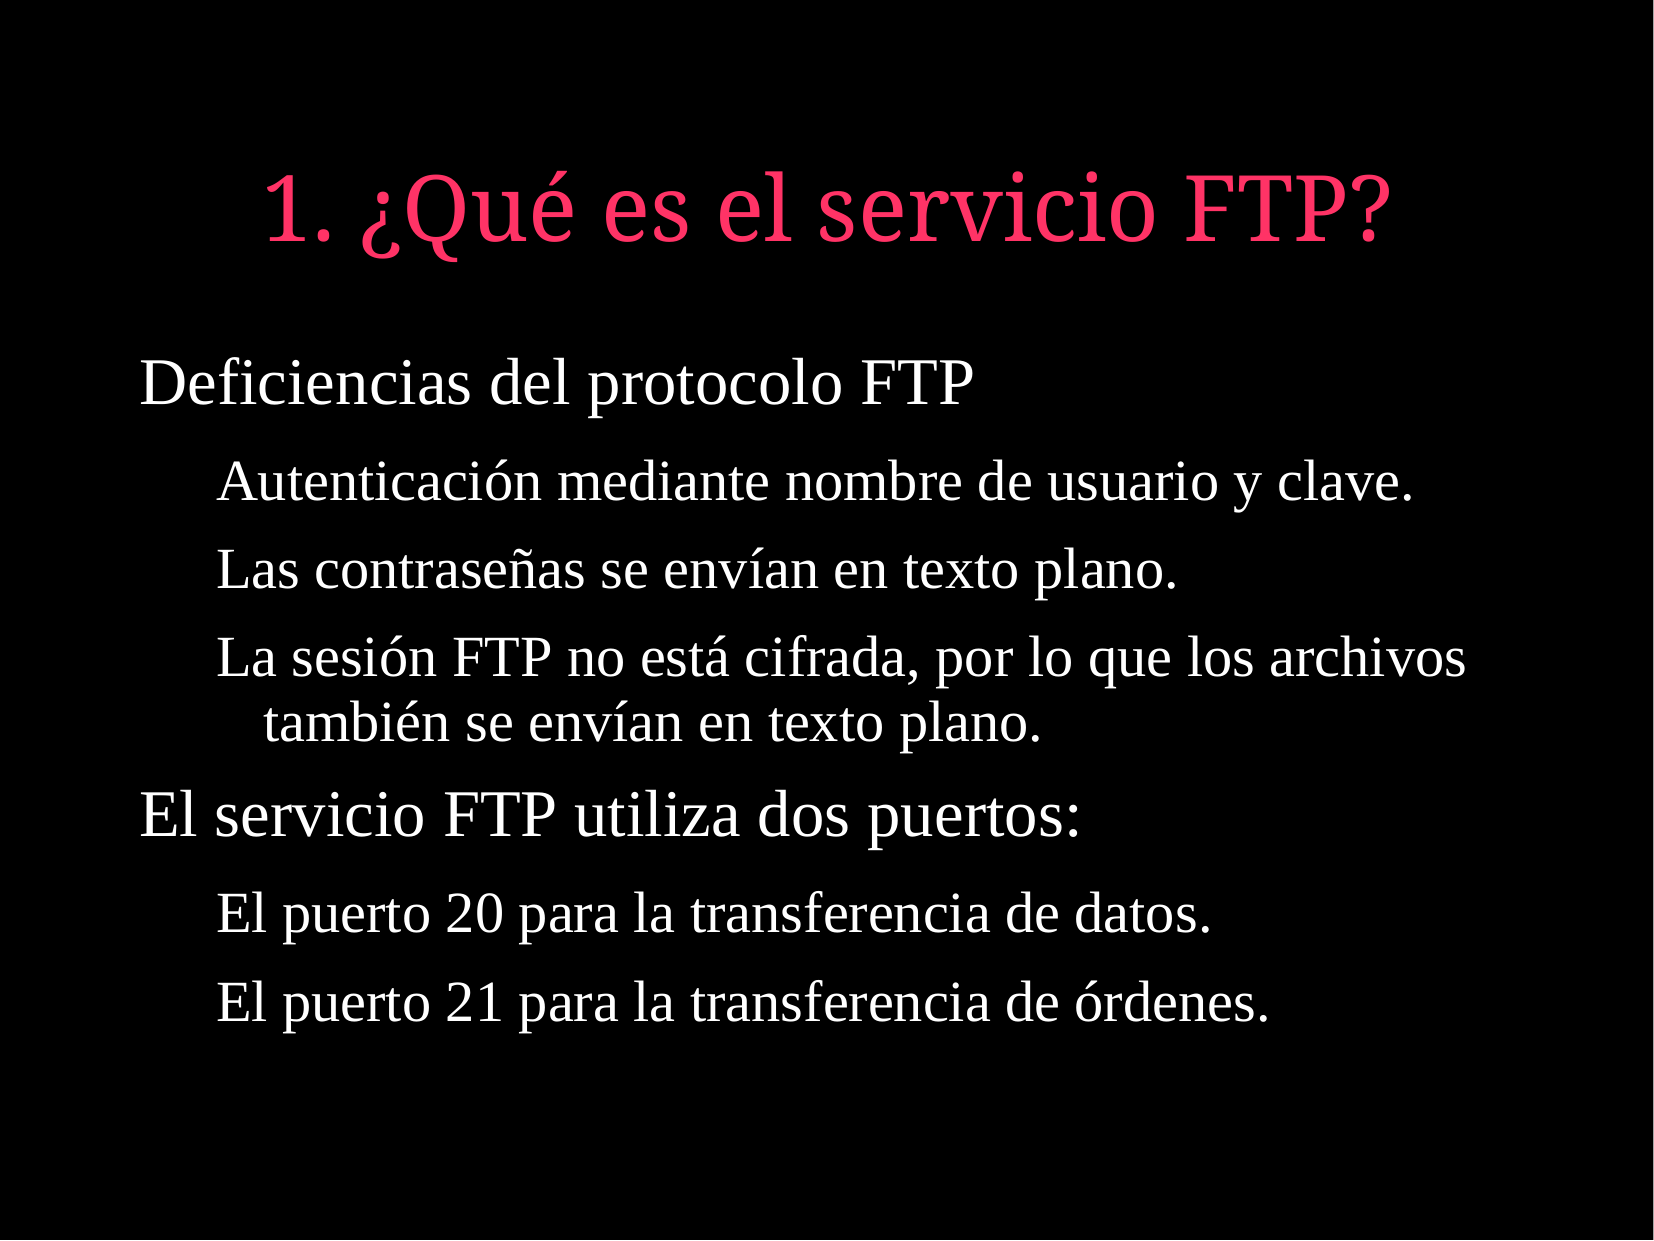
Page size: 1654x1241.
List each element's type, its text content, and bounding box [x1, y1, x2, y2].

title 1. ¿Qué es el servicio FTP? [121, 102, 1534, 311]
list Deficiencias del protocolo FTP Autenticación mediante nombre de usuario y clave. Las contraseñas se envían en texto plano. La sesión FTP no está cifrada, por lo que los archivos también se envían en texto plano. El servicio FTP utiliza dos puertos: El puerto 20 para la transferencia de datos. El puerto 21 para la transferencia de órdenes. [121, 344, 1534, 1127]
